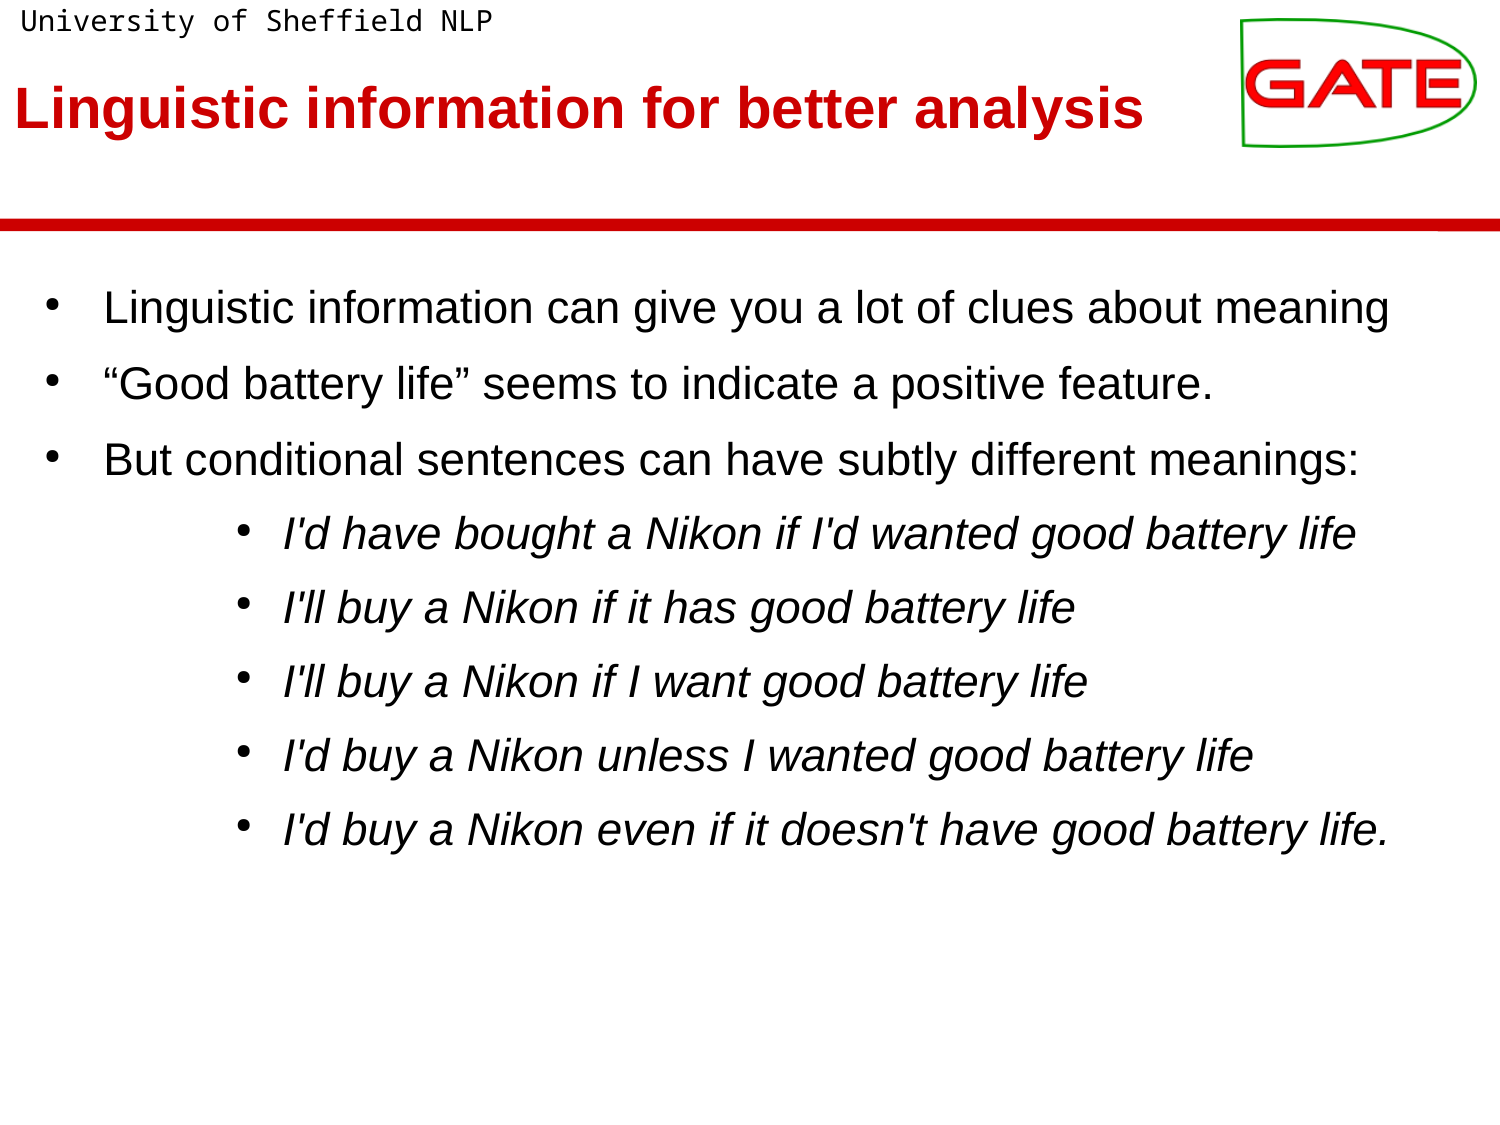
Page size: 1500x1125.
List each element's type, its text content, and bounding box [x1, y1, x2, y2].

picture [1240, 18, 1477, 148]
title Linguistic information for better analysis [0, 4, 1239, 213]
list Linguistic information can give you a lot of clues about meaning “Good battery life” seems to indicate a positive feature. But conditional sentences can have subtly different meanings: I'd have bought a Nikon if I'd wanted good battery life I'll buy a Nikon if it has good battery life I'll buy a Nikon if I want good battery life I'd buy a Nikon unless I wanted good battery life I'd buy a Nikon even if it doesn't have good battery life. [29, 265, 1477, 1075]
